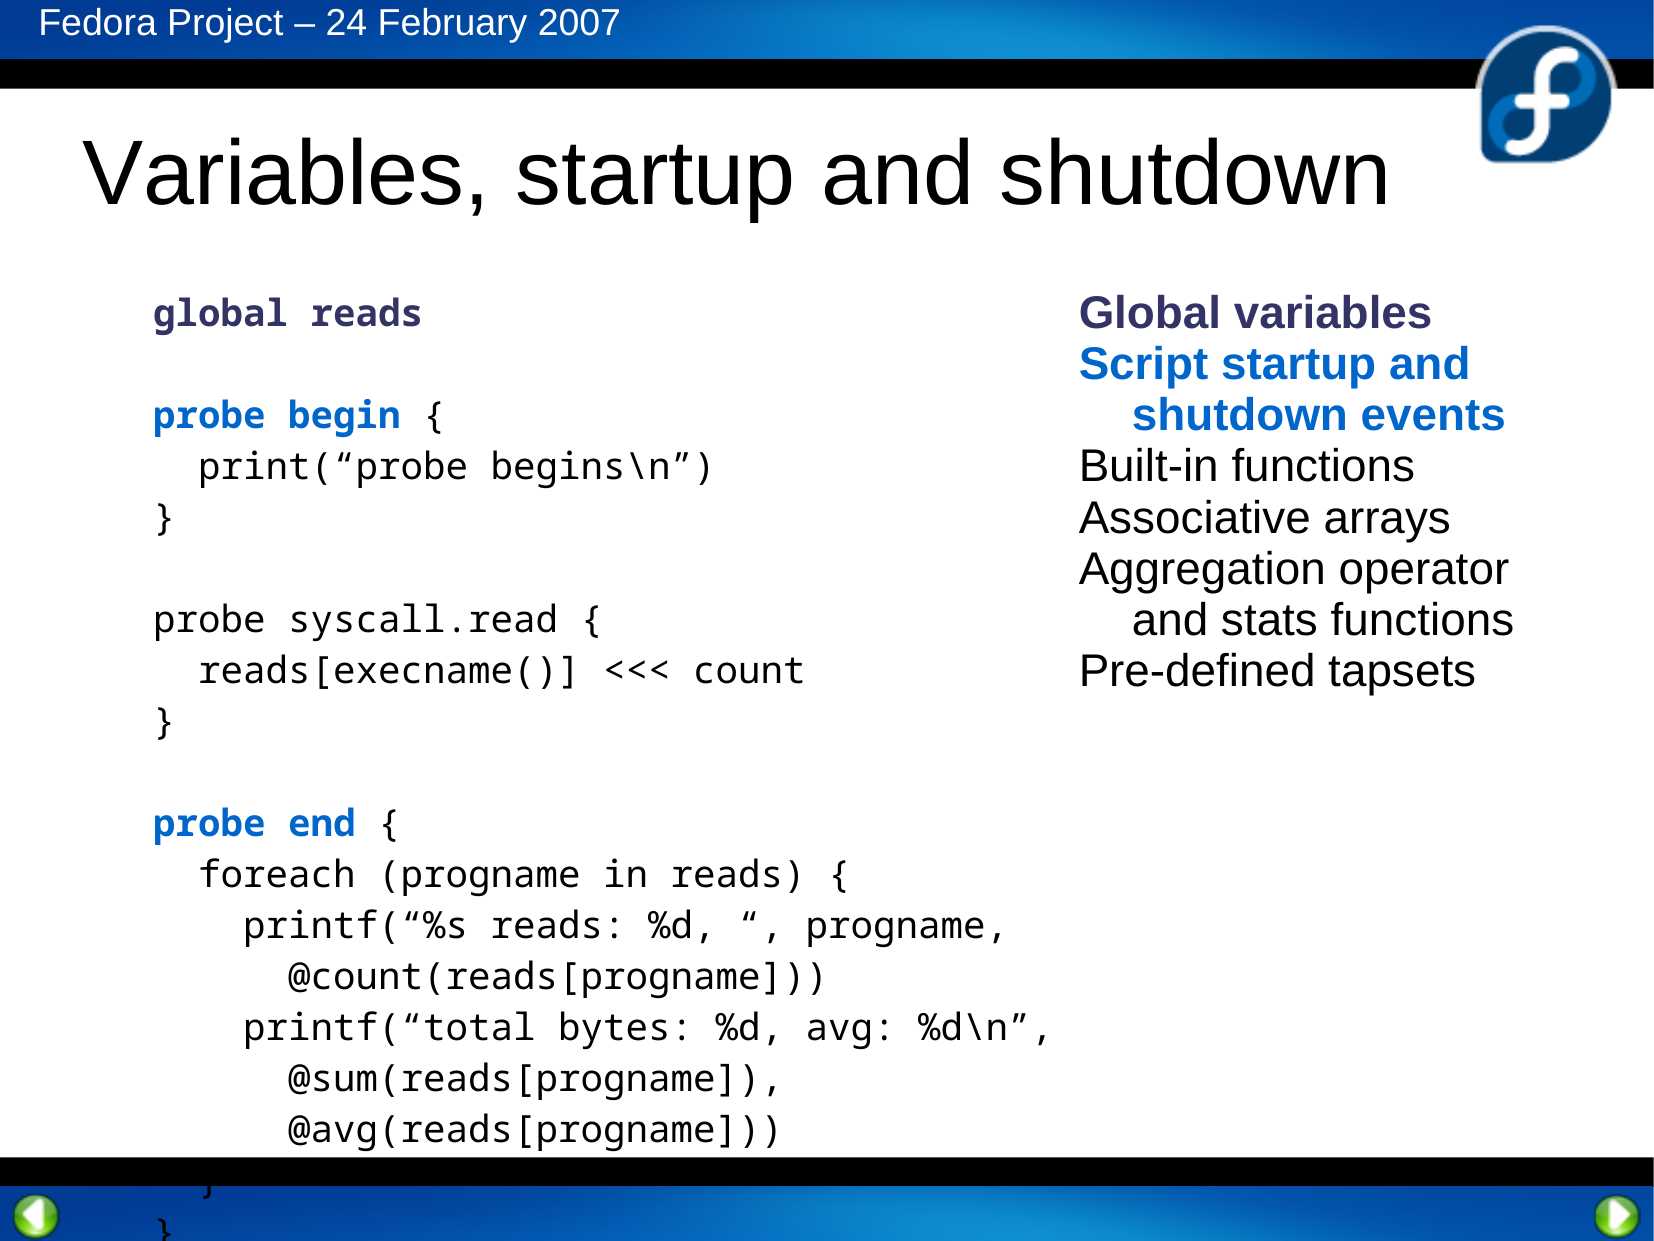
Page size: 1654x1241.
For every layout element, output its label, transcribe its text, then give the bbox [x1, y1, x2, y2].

title Variables, startup and shutdown [82, 88, 1571, 257]
picture [0, 1186, 1654, 1241]
list Global variables Script startup and shutdown events Built-in functions Associative arrays Aggregation operator and stats functions Pre-defined tapsets [1061, 286, 1571, 951]
list global reads probe begin { print(“probe begins\n”) } probe syscall.read { reads[execname()] <<< count } probe end { foreach (progname in reads) { printf(“%s reads: %d, “, progname, @count(reads[progname])) printf(“total bytes: %d, avg: %d\n”, @sum(reads[progname]), @avg(reads[progname])) } } [82, 286, 1062, 1101]
picture [0, 0, 1654, 266]
